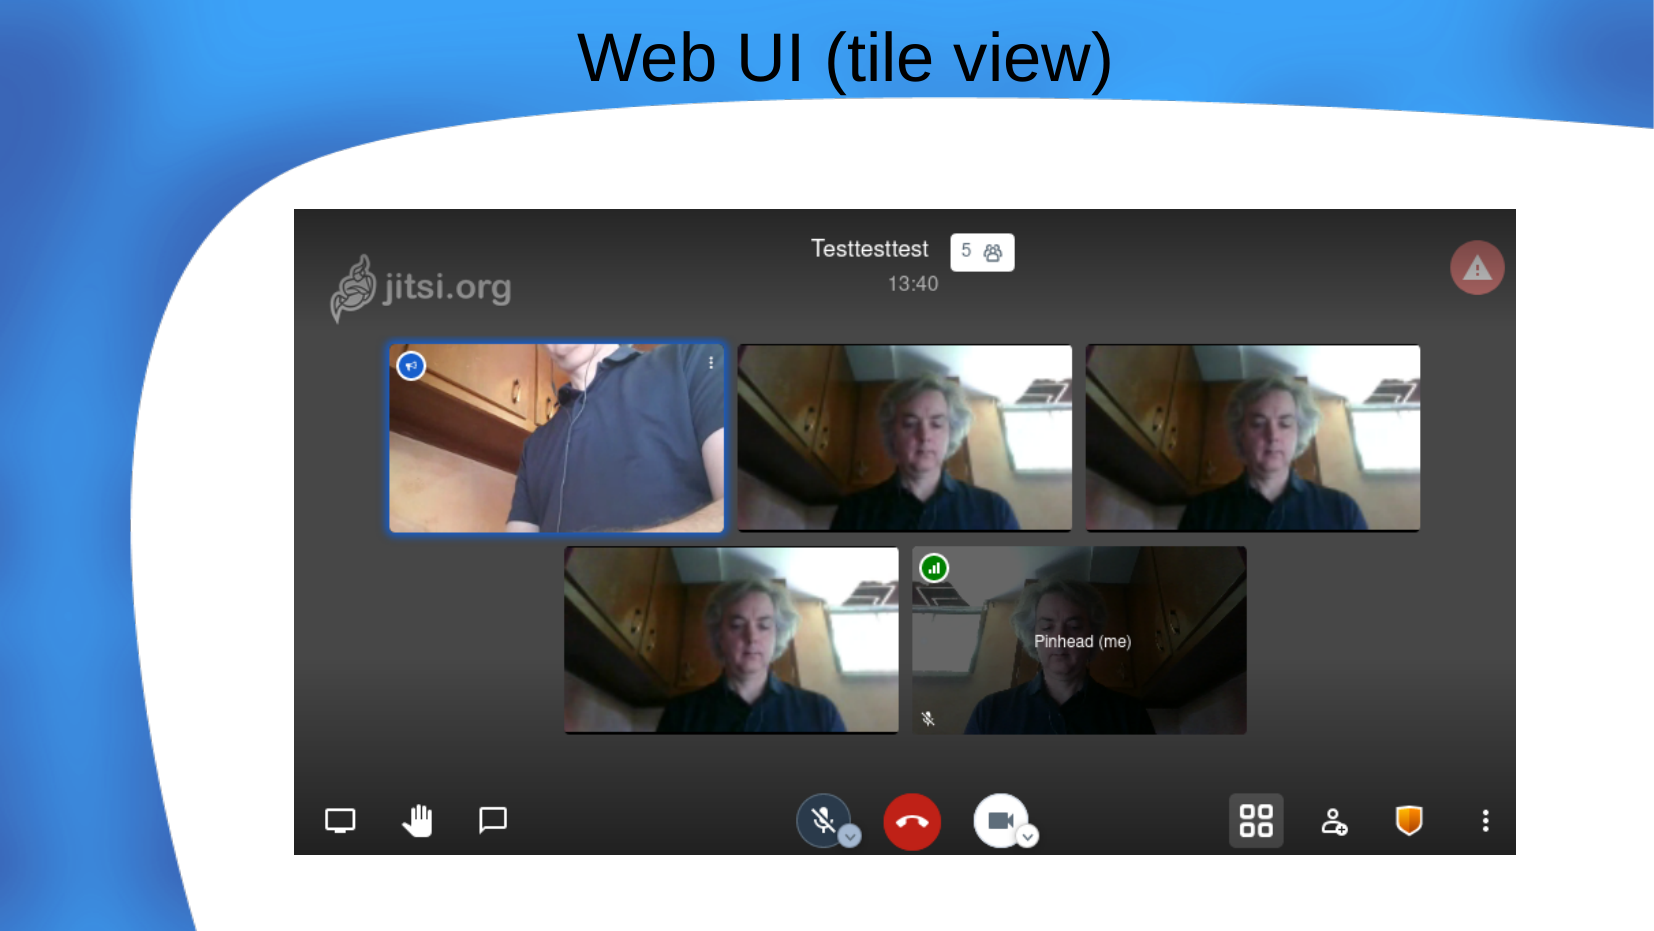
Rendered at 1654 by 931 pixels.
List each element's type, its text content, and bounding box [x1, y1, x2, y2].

picture [0, 0, 1654, 931]
title Web UI (tile view) [101, 0, 1591, 136]
